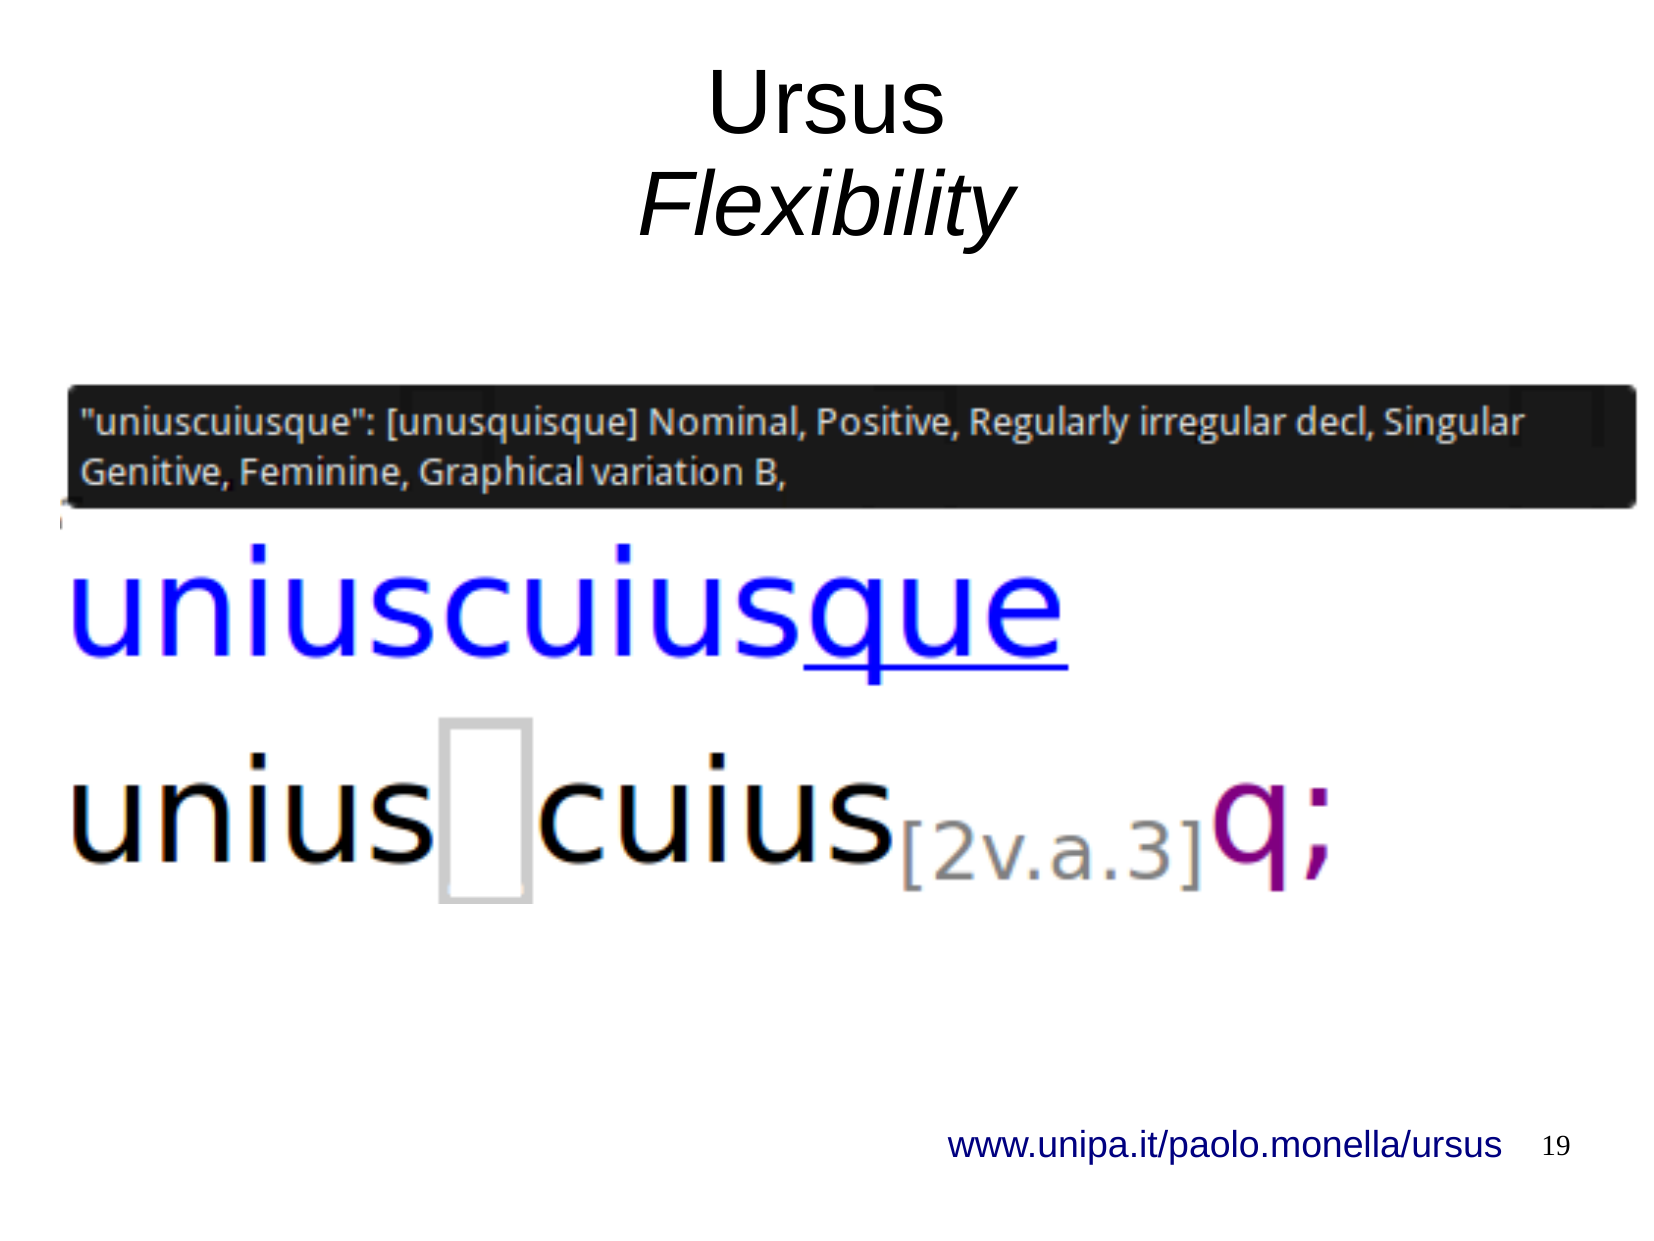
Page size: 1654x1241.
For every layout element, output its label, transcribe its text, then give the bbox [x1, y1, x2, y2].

title Ursus Flexibility [82, 49, 1571, 257]
picture [60, 377, 1652, 904]
text_box www.unipa.it/paolo.monella/ursus [933, 1116, 1548, 1216]
